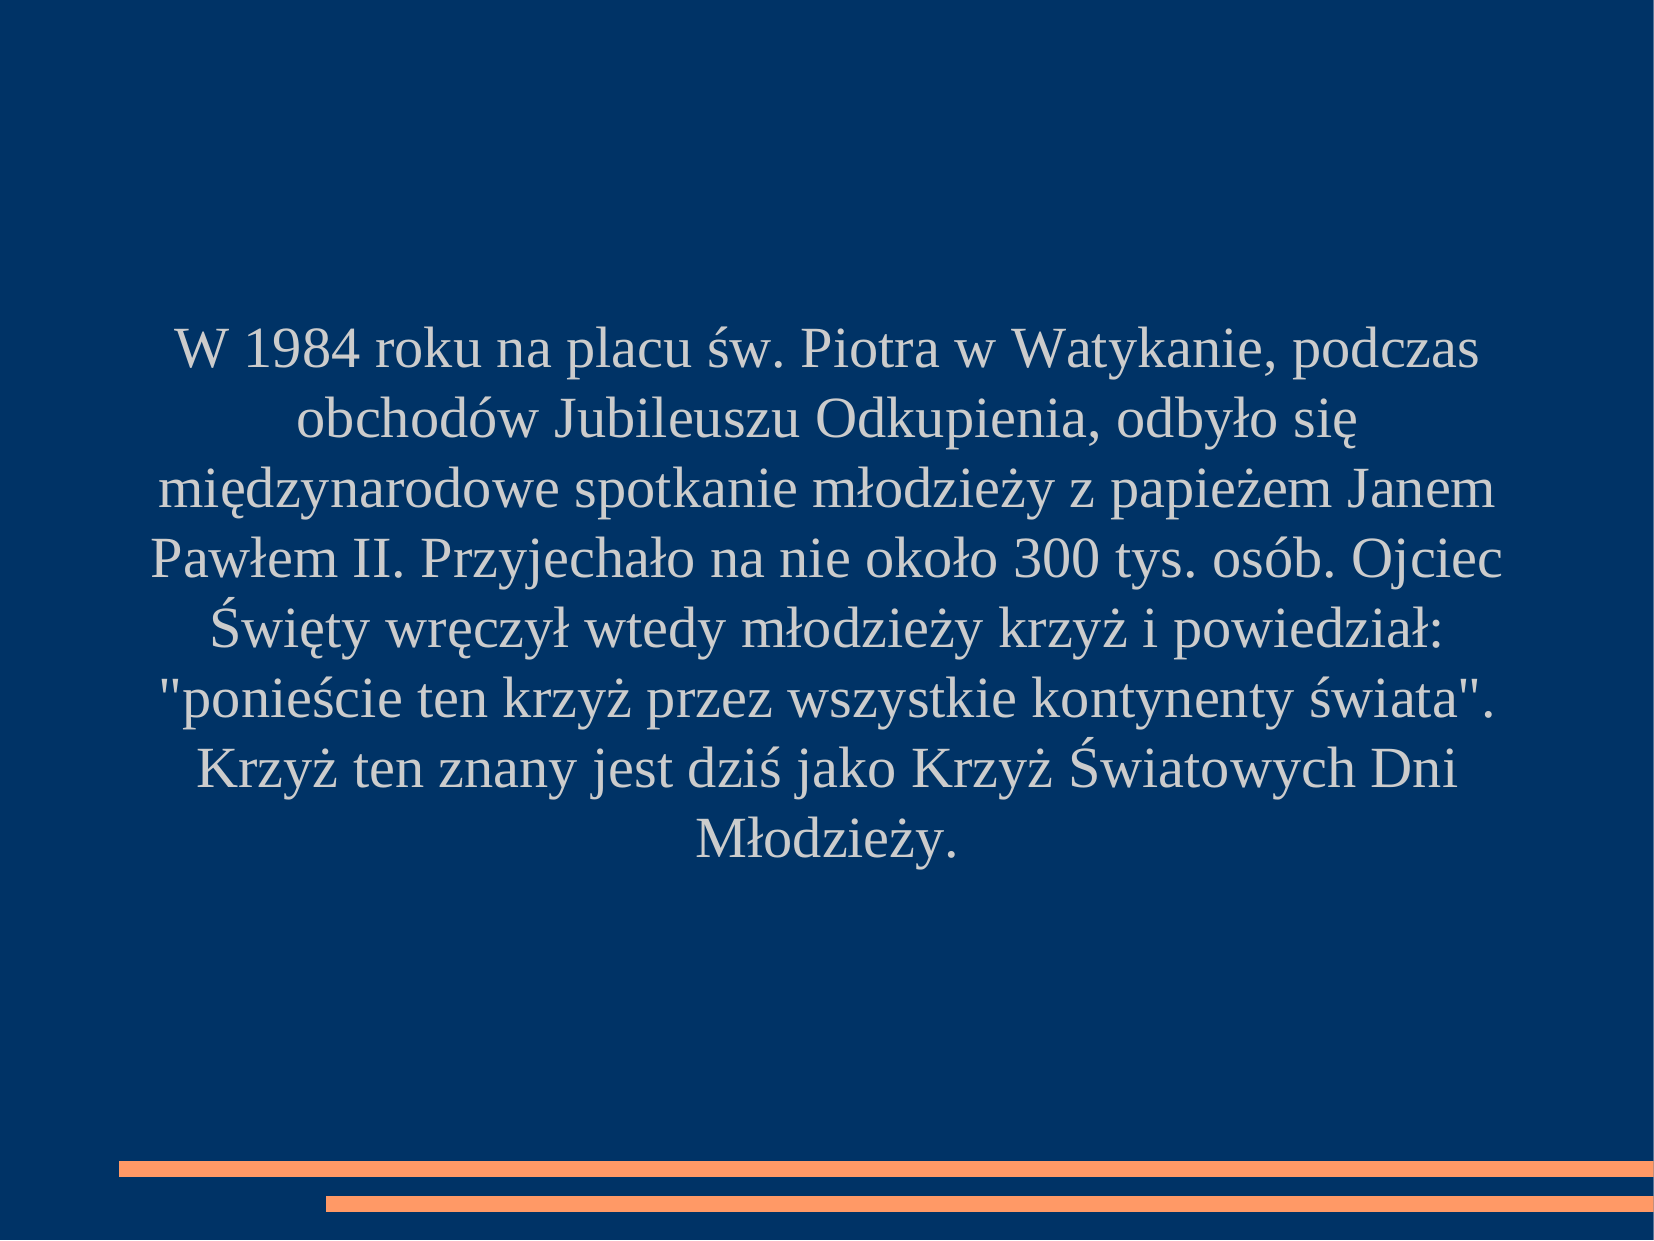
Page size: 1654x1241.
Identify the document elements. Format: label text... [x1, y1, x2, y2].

subtitle W 1984 roku na placu św. Piotra w Watykanie, podczas obchodów Jubileuszu Odkupienia, odbyło się międzynarodowe spotkanie młodzieży z papieżem Janem Pawłem II. Przyjechało na nie około 300 tys. osób. Ojciec Święty wręczył wtedy młodzieży krzyż i powiedział: "ponieście ten krzyż przez wszystkie kontynenty świata". Krzyż ten znany jest dziś jako Krzyż Światowych Dni Młodzieży. [121, 46, 1534, 1132]
